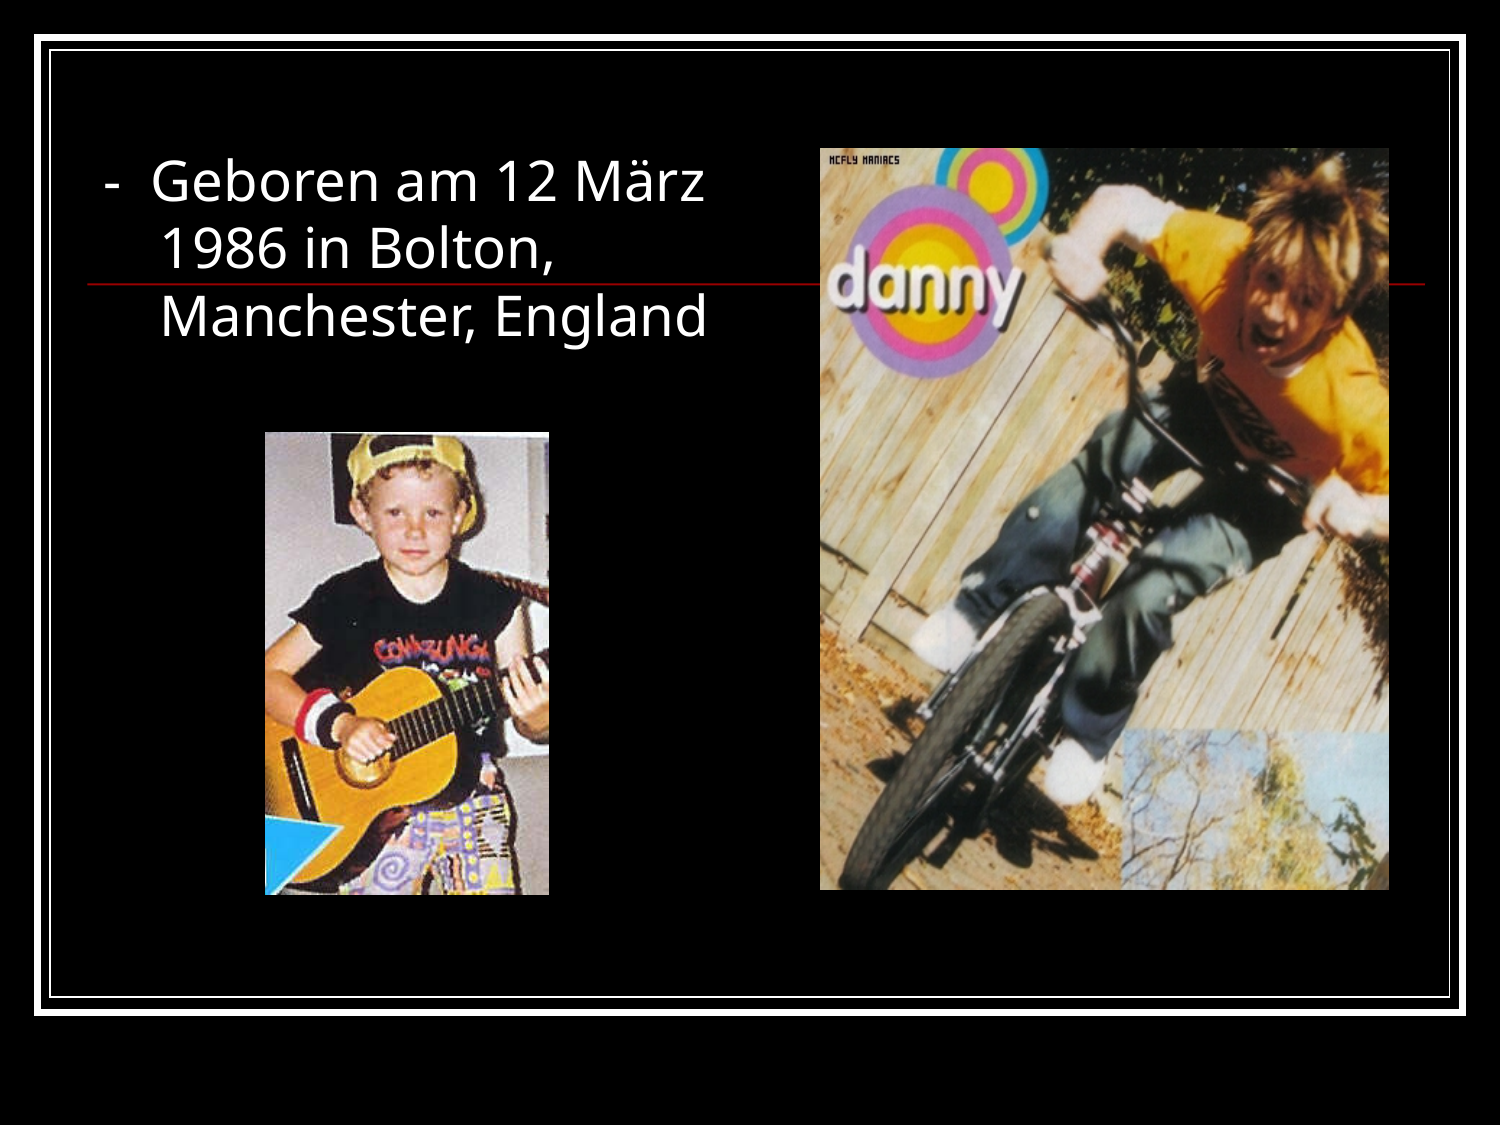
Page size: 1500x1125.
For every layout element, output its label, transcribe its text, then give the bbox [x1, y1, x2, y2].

list - Geboren am 12 März 1986 in Bolton, Manchester, England [88, 137, 798, 563]
picture [820, 148, 1389, 890]
picture [265, 432, 549, 895]
